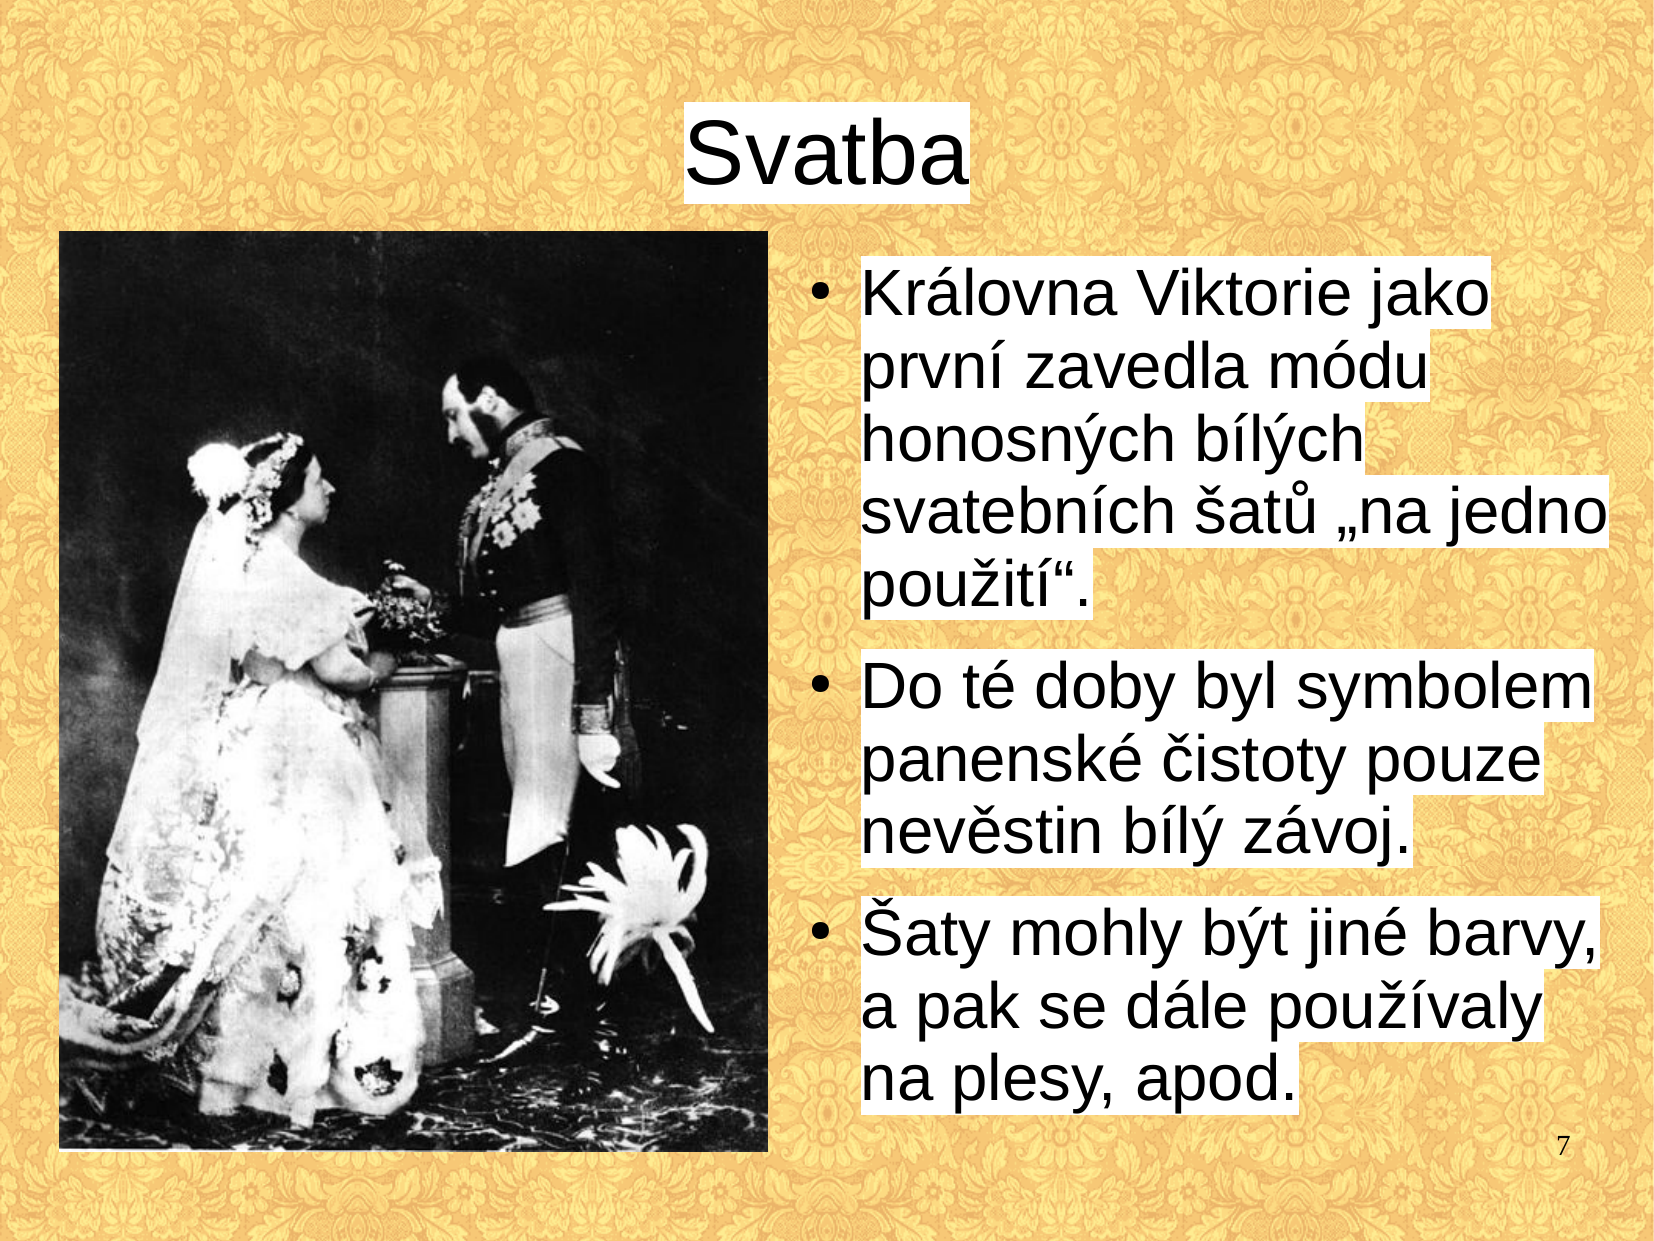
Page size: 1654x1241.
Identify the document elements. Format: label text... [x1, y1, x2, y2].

picture [0, 0, 1654, 1241]
list Královna Viktorie jako první zavedla módu honosných bílých svatebních šatů „na jedno použití“. Do té doby byl symbolem panenské čistoty pouze nevěstin bílý závoj. Šaty mohly být jiné barvy, a pak se dále používaly na plesy, apod. [791, 256, 1619, 1123]
title Svatba [82, 49, 1571, 257]
